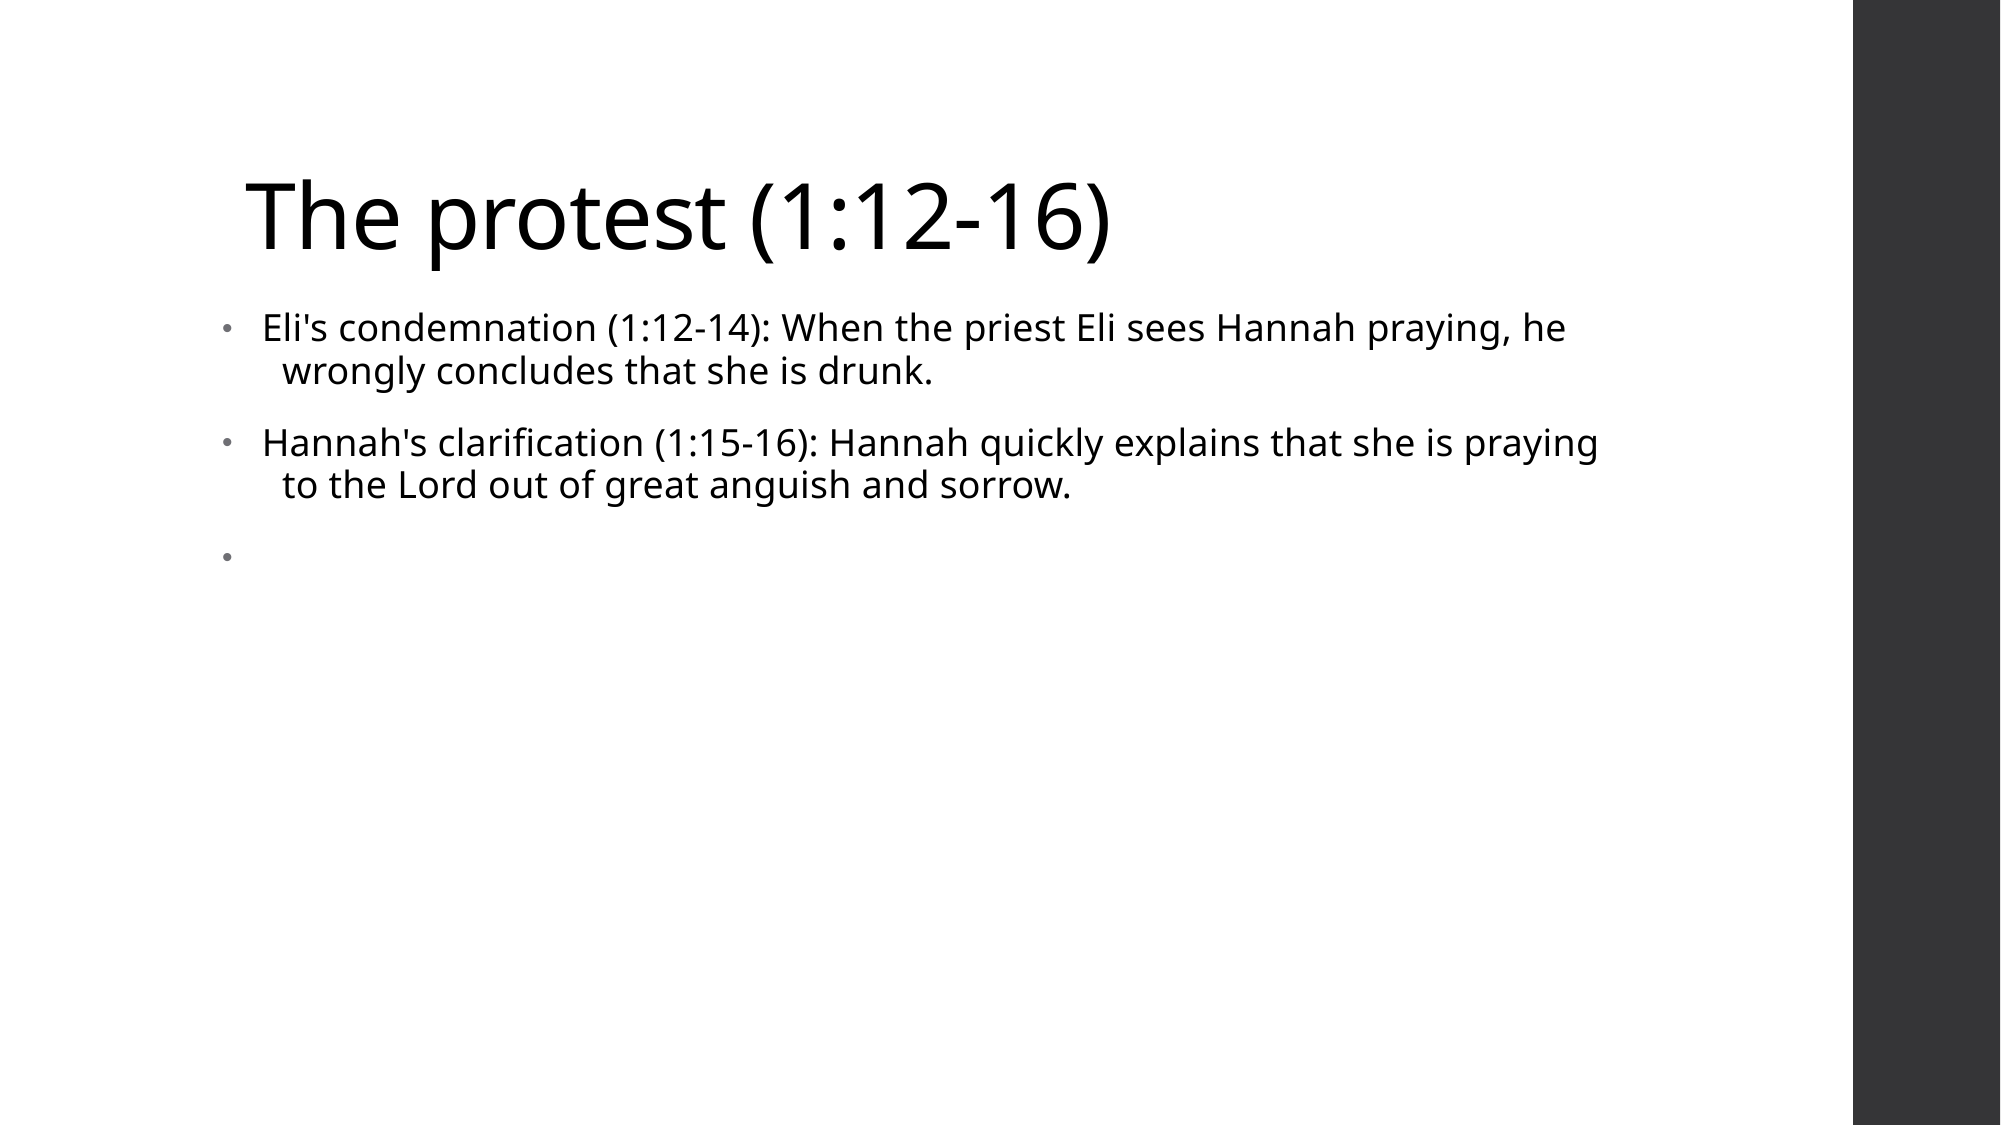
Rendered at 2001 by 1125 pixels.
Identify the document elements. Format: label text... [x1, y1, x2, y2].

title The protest (1:12-16) [206, 60, 1797, 278]
list Eli's condemnation (1:12-14): When the priest Eli sees Hannah praying, he wrongly concludes that she is drunk. Hannah's clarification (1:15-16): Hannah quickly explains that she is praying to the Lord out of great anguish and sorrow. [206, 299, 1617, 1014]
